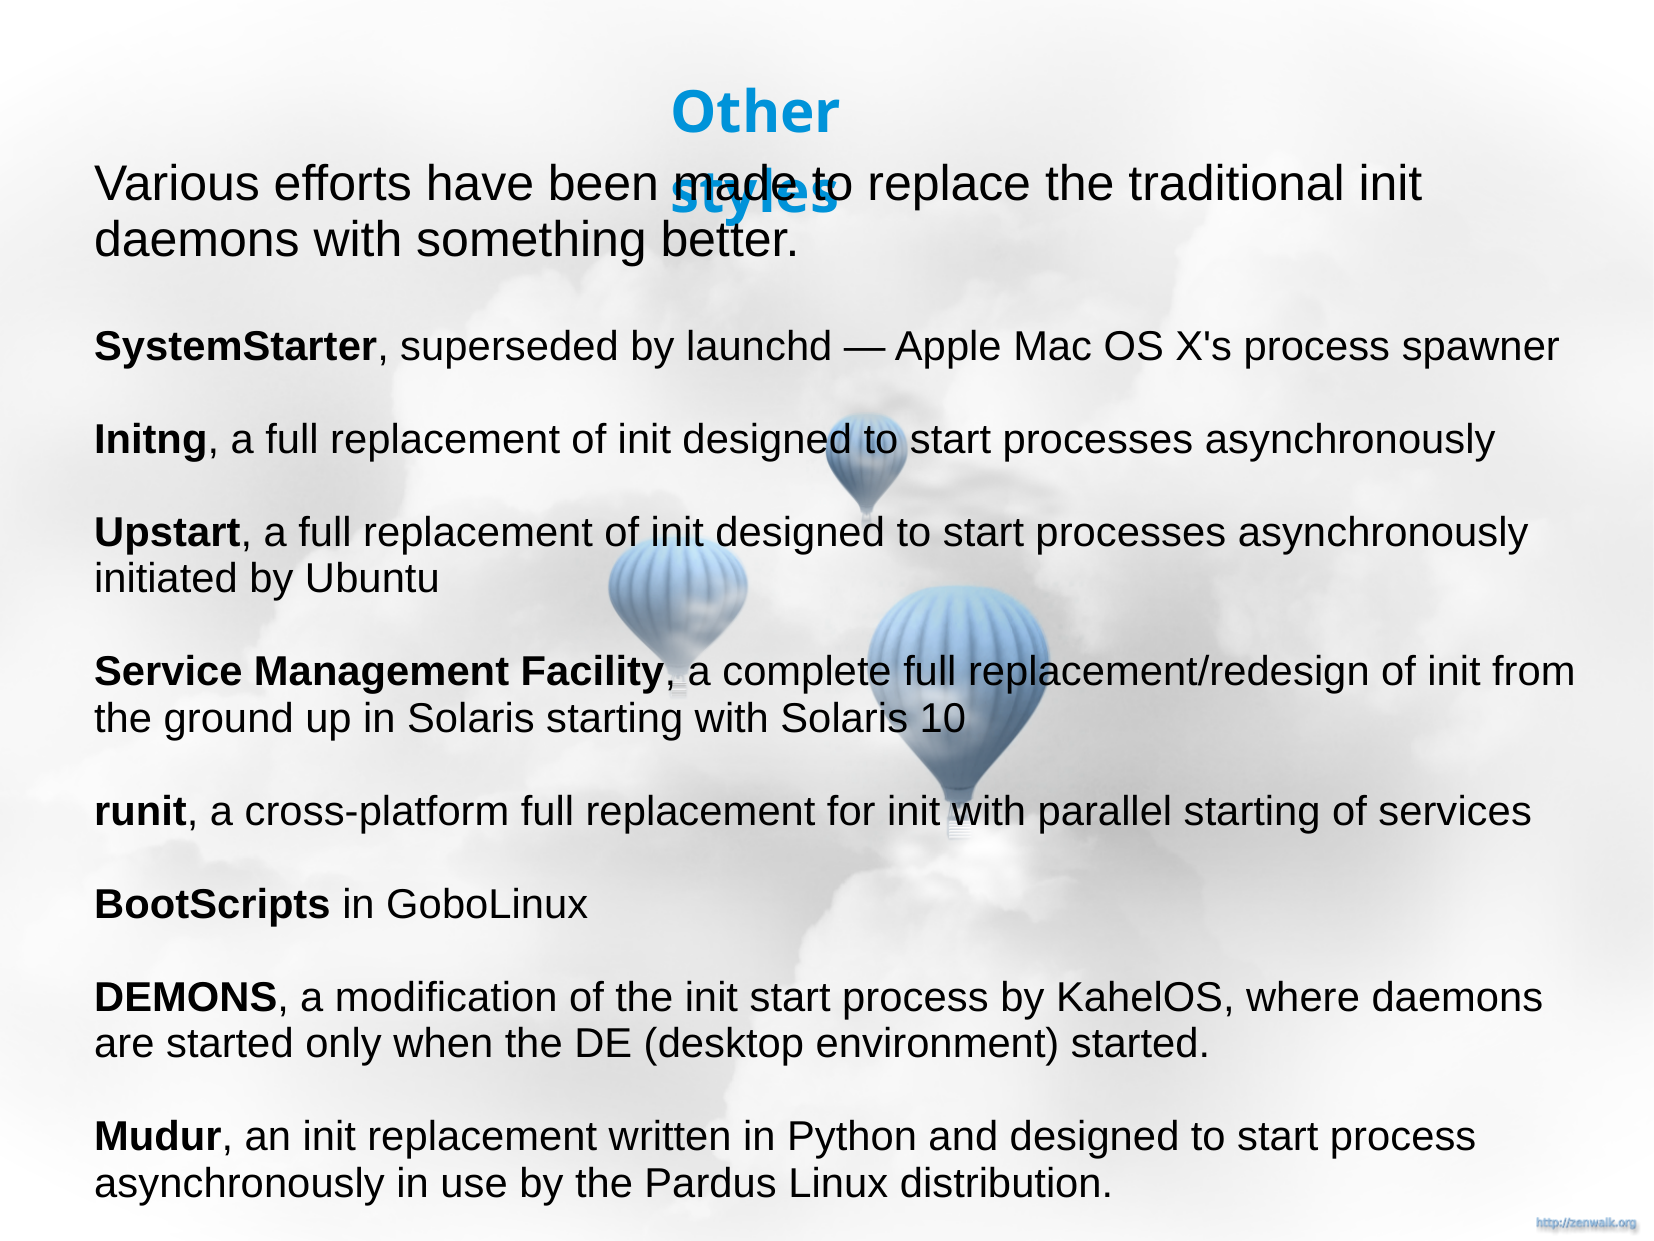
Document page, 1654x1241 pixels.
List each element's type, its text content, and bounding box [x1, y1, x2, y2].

text_box Various efforts have been made to replace the traditional init daemons with something better. SystemStarter, superseded by launchd — Apple Mac OS X's process spawner Initng, a full replacement of init designed to start processes asynchronously Upstart, a full replacement of init designed to start processes asynchronously initiated by Ubuntu Service Management Facility, a complete full replacement/redesign of init from the ground up in Solaris starting with Solaris 10 runit, a cross-platform full replacement for init with parallel starting of services BootScripts in GoboLinux DEMONS, a modification of the init start process by KahelOS, where daemons are started only when the DE (desktop environment) started. Mudur, an init replacement written in Python and designed to start process asynchronously in use by the Pardus Linux distribution. [79, 148, 1613, 1214]
text_box Other styles [655, 63, 1002, 148]
